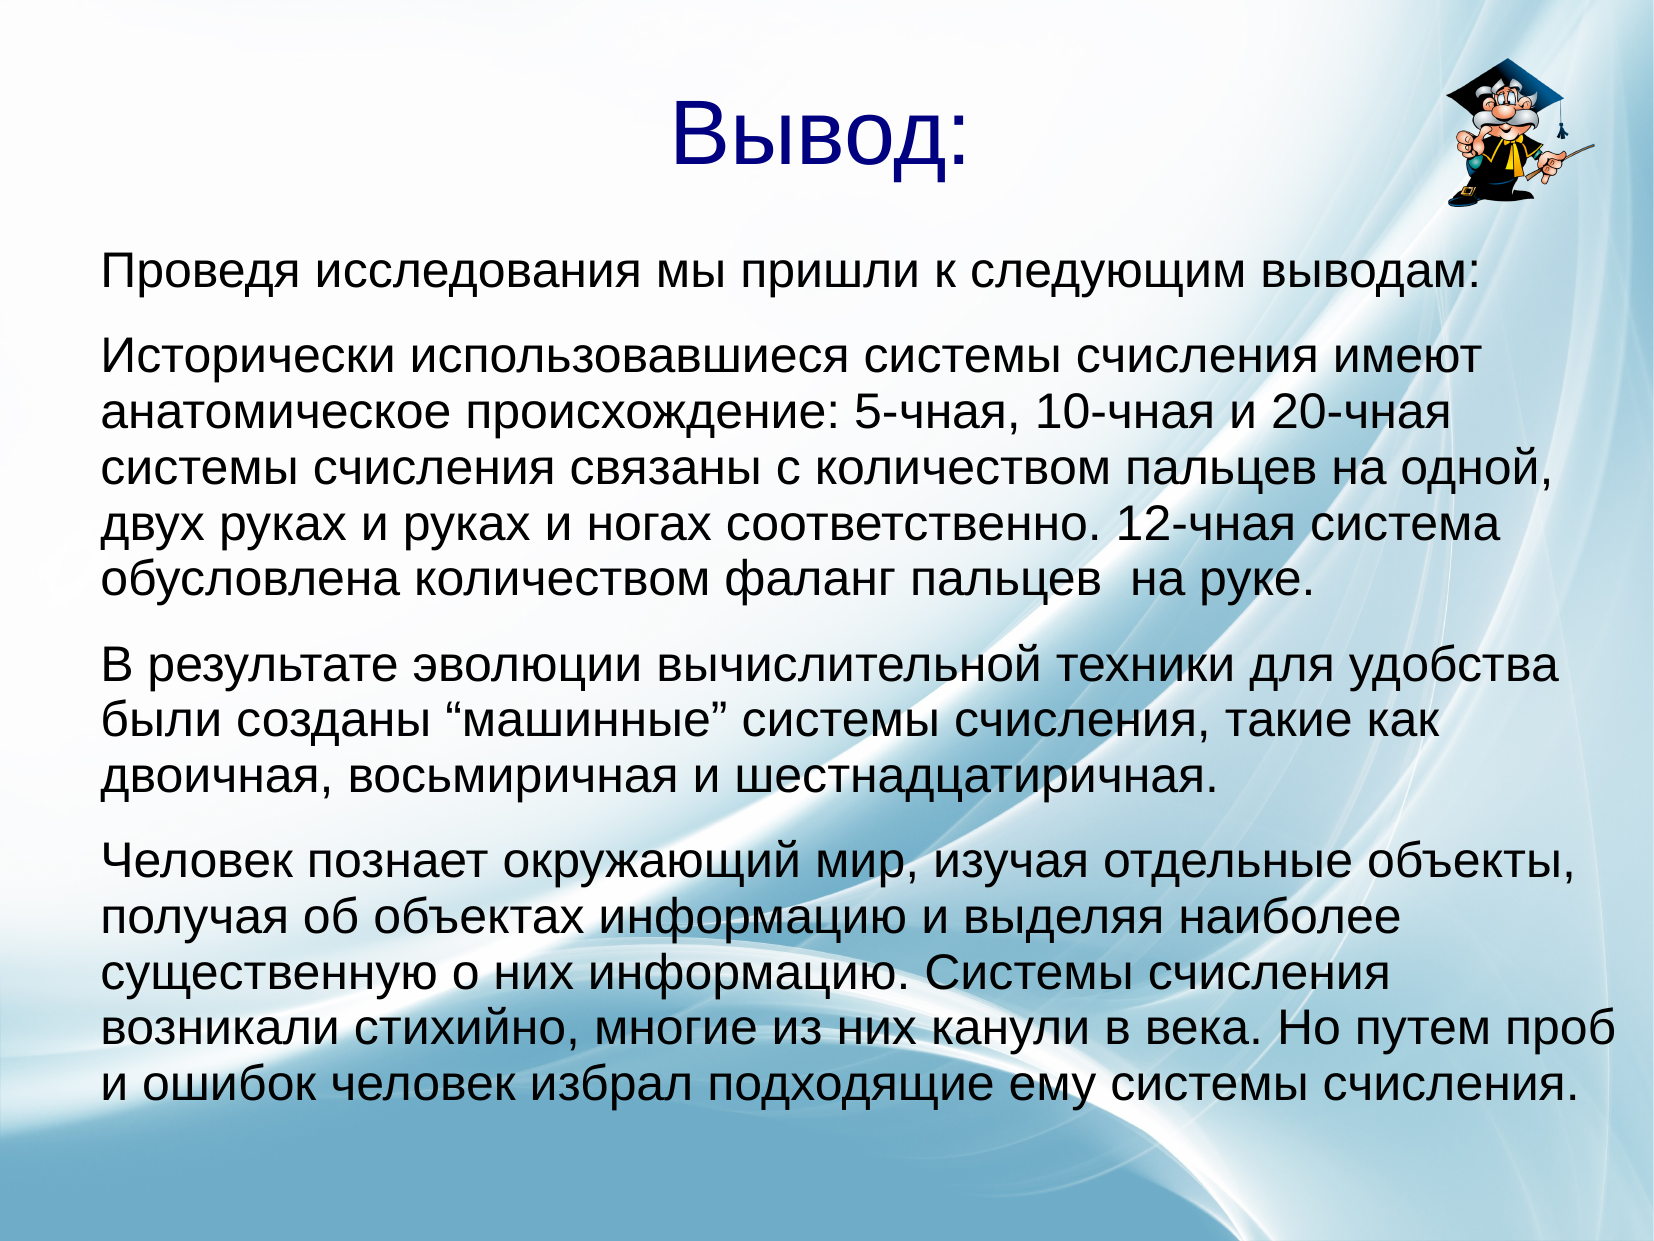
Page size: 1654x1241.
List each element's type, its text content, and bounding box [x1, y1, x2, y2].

picture [0, 0, 1654, 1241]
title Вывод: [76, 29, 1565, 237]
list Проведя исследования мы пришли к следующим выводам: Исторически использовавшиеся системы счисления имеют анатомическое происхождение: 5-чная, 10-чная и 20-чная системы счисления связаны с количеством пальцев на одной, двух руках и руках и ногах соответственно. 12-чная система обусловлена количеством фаланг пальцев на руке. В результате эволюции вычислительной техники для удобства были созданы “машинные” системы счисления, такие как двоичная, восьмиричная и шестнадцатиричная. Человек познает окружающий мир, изучая отдельные объекты, получая об объектах информацию и выделяя наиболее существенную о них информацию. Системы счисления возникали стихийно, многие из них канули в века. Но путем проб и ошибок человек избрал подходящие ему системы счисления. [29, 242, 1625, 1112]
